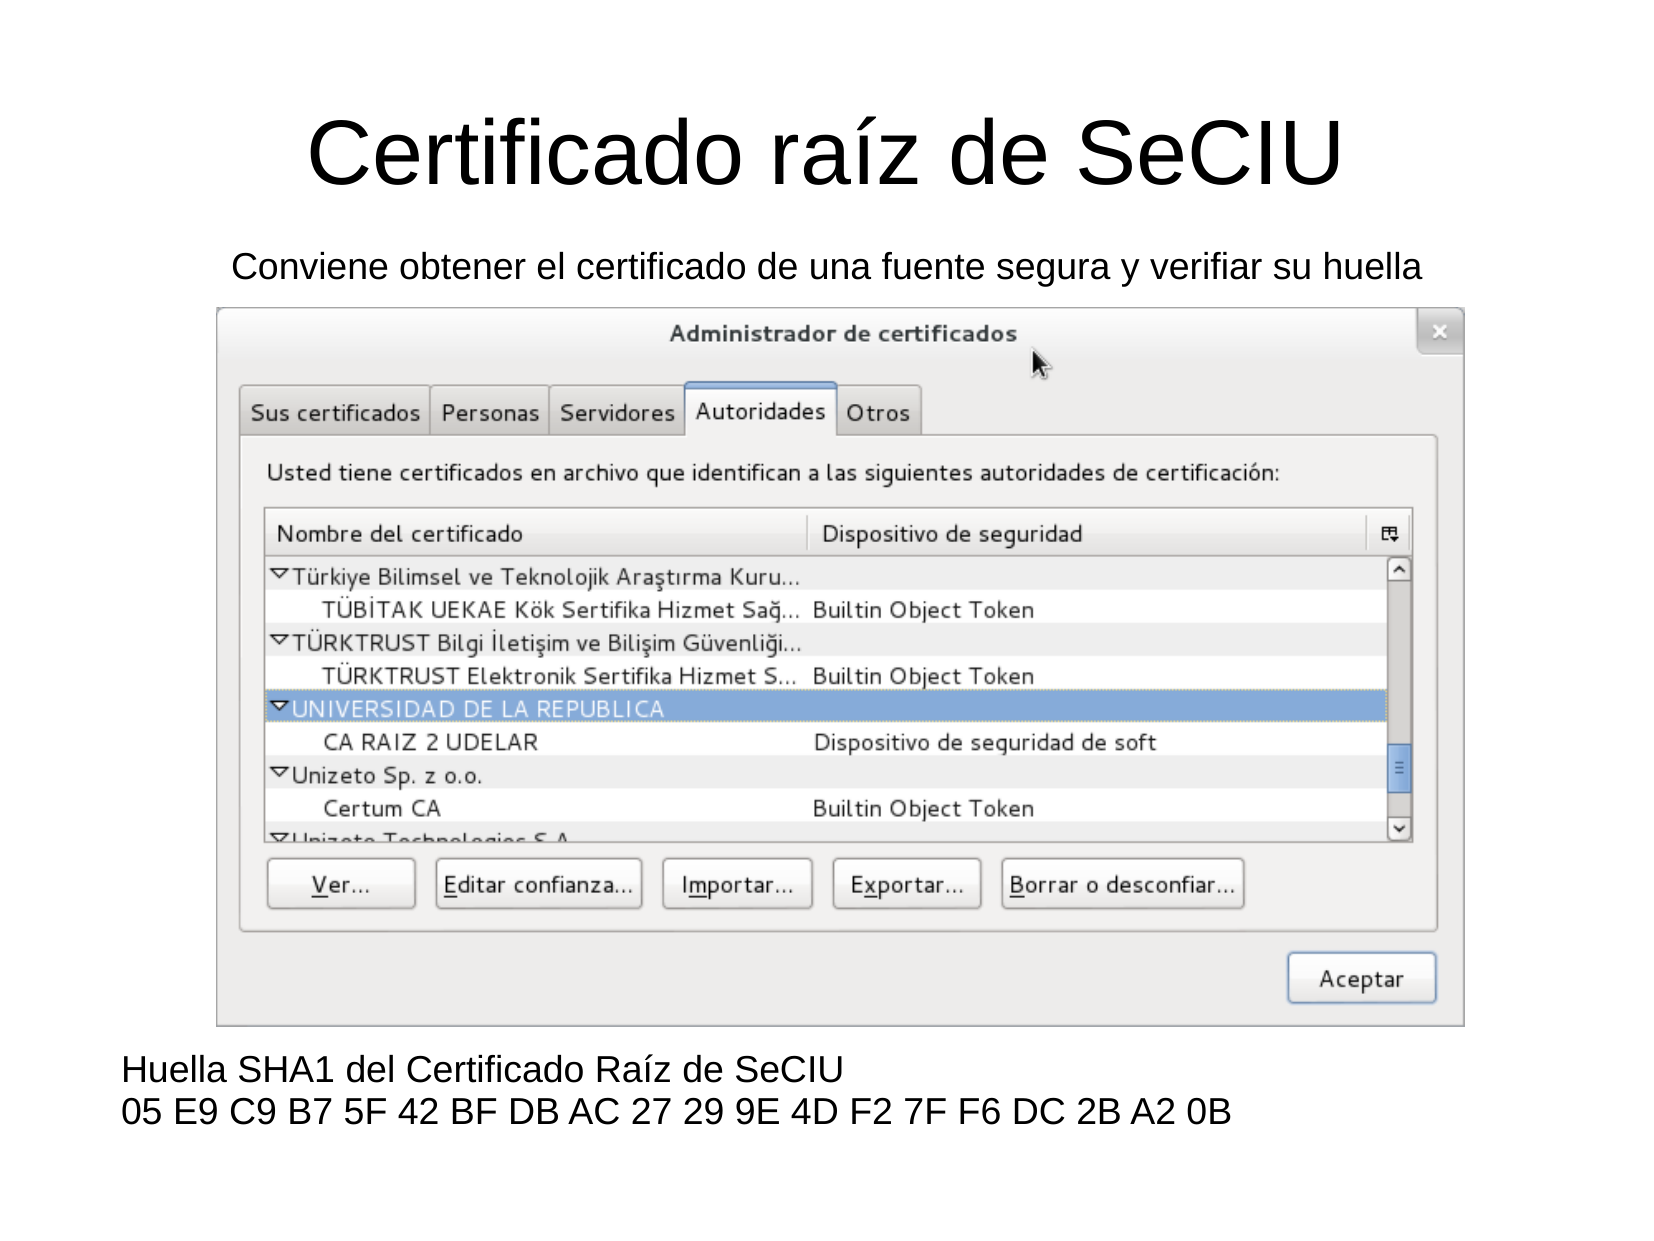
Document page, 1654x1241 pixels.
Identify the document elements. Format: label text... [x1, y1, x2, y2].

title Certificado raíz de SeCIU [82, 49, 1571, 257]
picture [216, 307, 1465, 1027]
text_box Huella SHA1 del Certificado Raíz de SeCIU 05 E9 C9 B7 5F 42 BF DB AC 27 29 9E 4D F2 7F F6 DC 2B A2 0B [106, 1040, 1477, 1140]
text_box Conviene obtener el certificado de una fuente segura y verifiar su huella [216, 238, 1438, 296]
